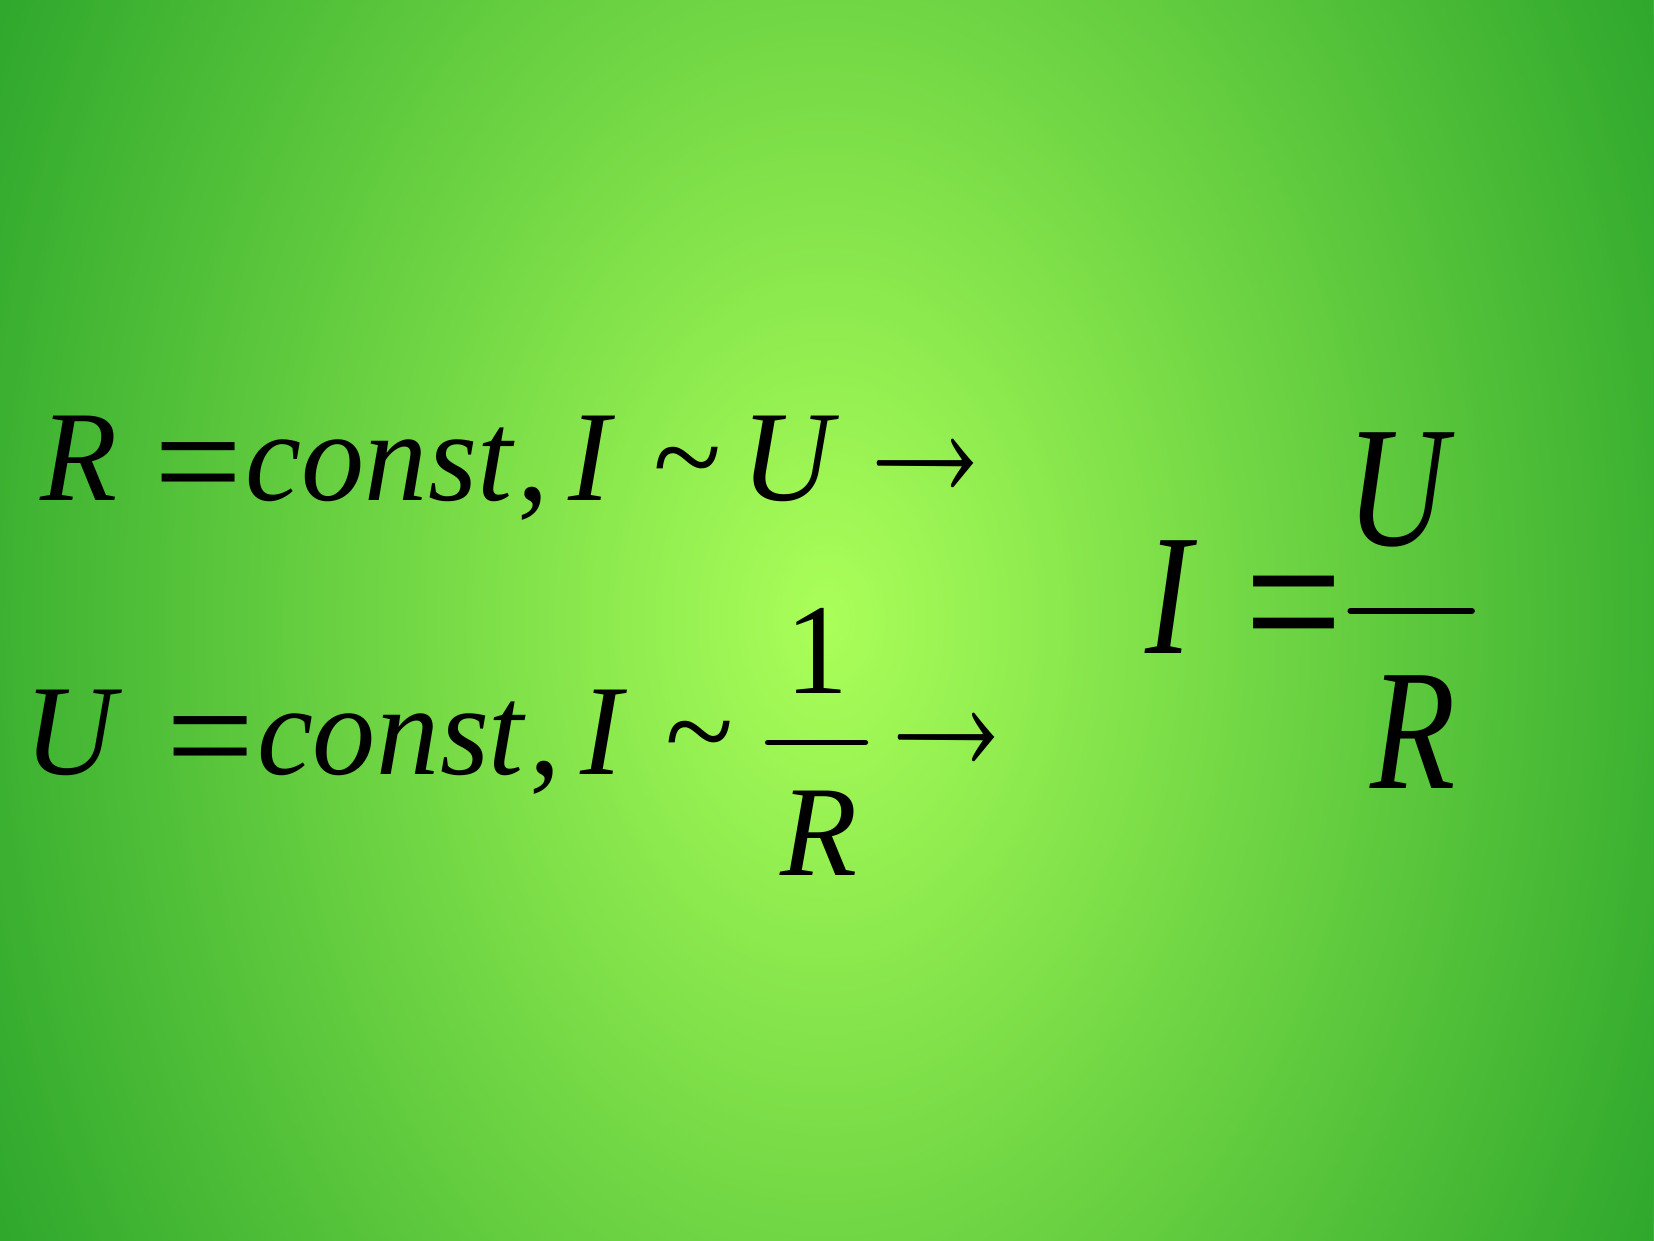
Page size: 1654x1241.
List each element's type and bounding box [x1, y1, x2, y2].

chart [17, 386, 1037, 903]
chart [1119, 381, 1504, 827]
